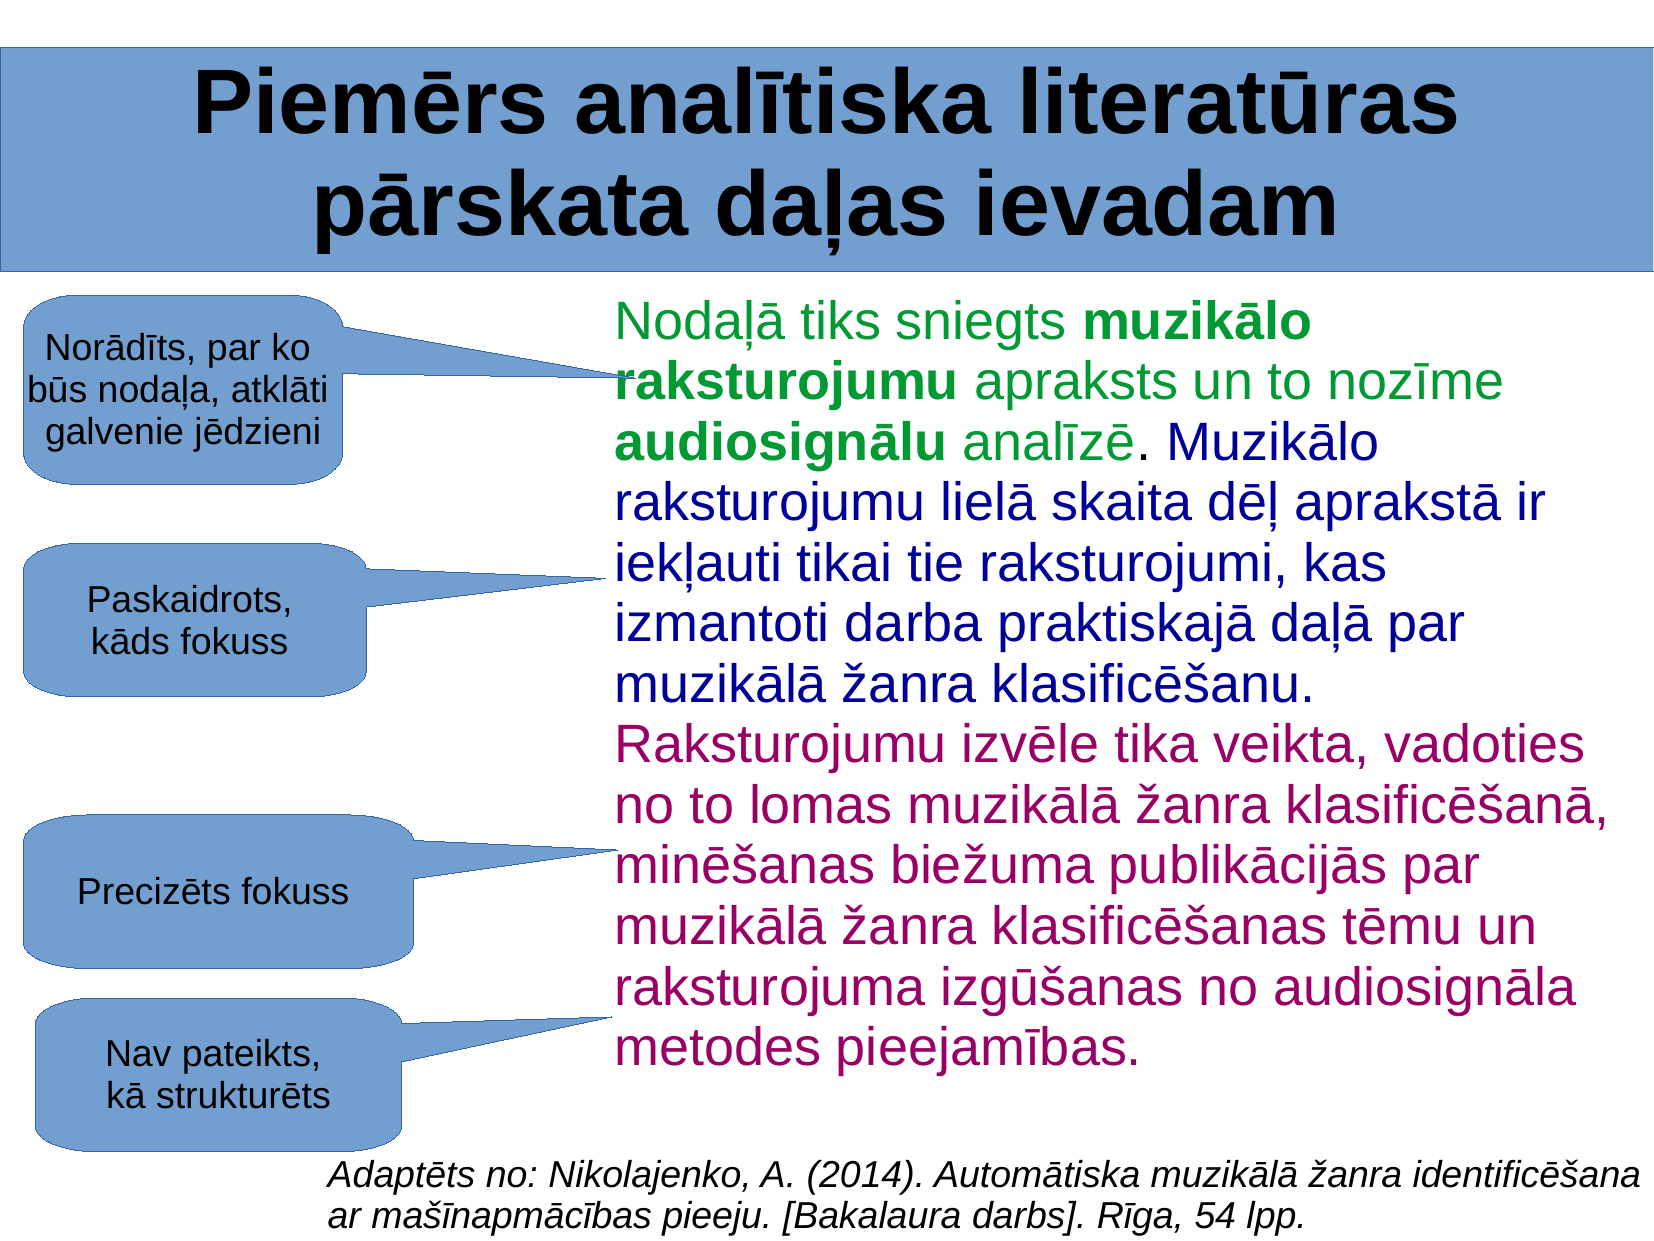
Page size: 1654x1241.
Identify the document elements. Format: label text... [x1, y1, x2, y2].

text_box [0, 47, 1654, 272]
list Nodaļā tiks sniegts muzikālo raksturojumu apraksts un to nozīme audiosignālu analīzē. Muzikālo raksturojumu lielā skaita dēļ aprakstā ir iekļauti tikai tie raksturojumi, kas izmantoti darba praktiskajā daļā par muzikālā žanra klasificēšanu. Raksturojumu izvēle tika veikta, vadoties no to lomas muzikālā žanra klasificēšanā, minēšanas biežuma publikācijās par muzikālā žanra klasificēšanas tēmu un raksturojuma izgūšanas no audiosignāla metodes pieejamības. [614, 290, 1619, 1134]
title Piemērs analītiska literatūras pārskata daļas ievadam [82, 49, 1571, 257]
text_box Norādīts, par ko būs nodaļa, atklāti galvenie jēdzieni [23, 295, 636, 485]
text_box Paskaidrots, kāds fokuss [23, 543, 606, 697]
text_box Adaptēts no: Nikolajenko, A. (2014). Automātiska muzikālā žanra identificēšana ar mašīnapmācības pieeju. [Bakalaura darbs]. Rīga, 54 lpp. [312, 1145, 1654, 1241]
text_box Precizēts fokuss [23, 814, 618, 969]
text_box Nav pateikts, kā strukturēts [35, 998, 612, 1152]
